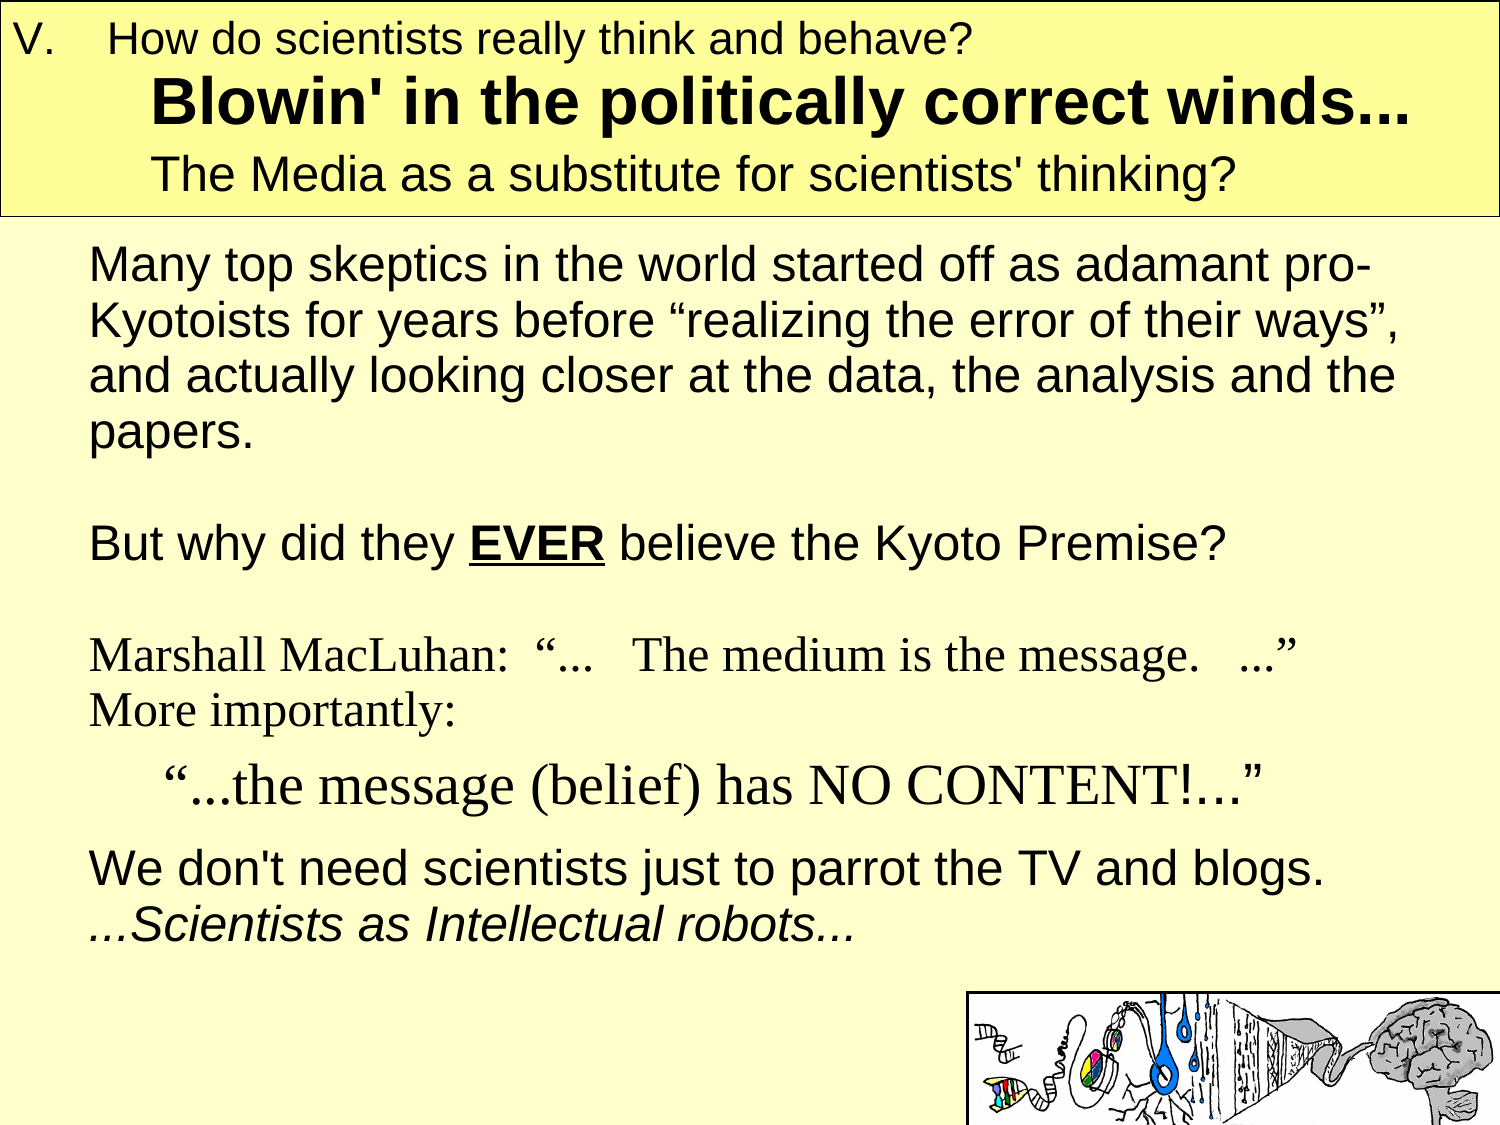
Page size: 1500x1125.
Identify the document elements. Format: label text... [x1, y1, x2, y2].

picture [969, 994, 1500, 1125]
title V. How do scientists really think and behave? Blowin' in the politically correct winds... The Media as a substitute for scientists' thinking? [0, 0, 1500, 217]
list Many top skeptics in the world started off as adamant pro-Kyotoists for years before “realizing the error of their ways”, and actually looking closer at the data, the analysis and the papers. But why did they EVER believe the Kyoto Premise? Marshall MacLuhan: “... The medium is the message. ...” More importantly: “...the message (belief) has NO CONTENT!...” We don't need scientists just to parrot the TV and blogs. ...Scientists as Intellectual robots... [88, 236, 1418, 1093]
